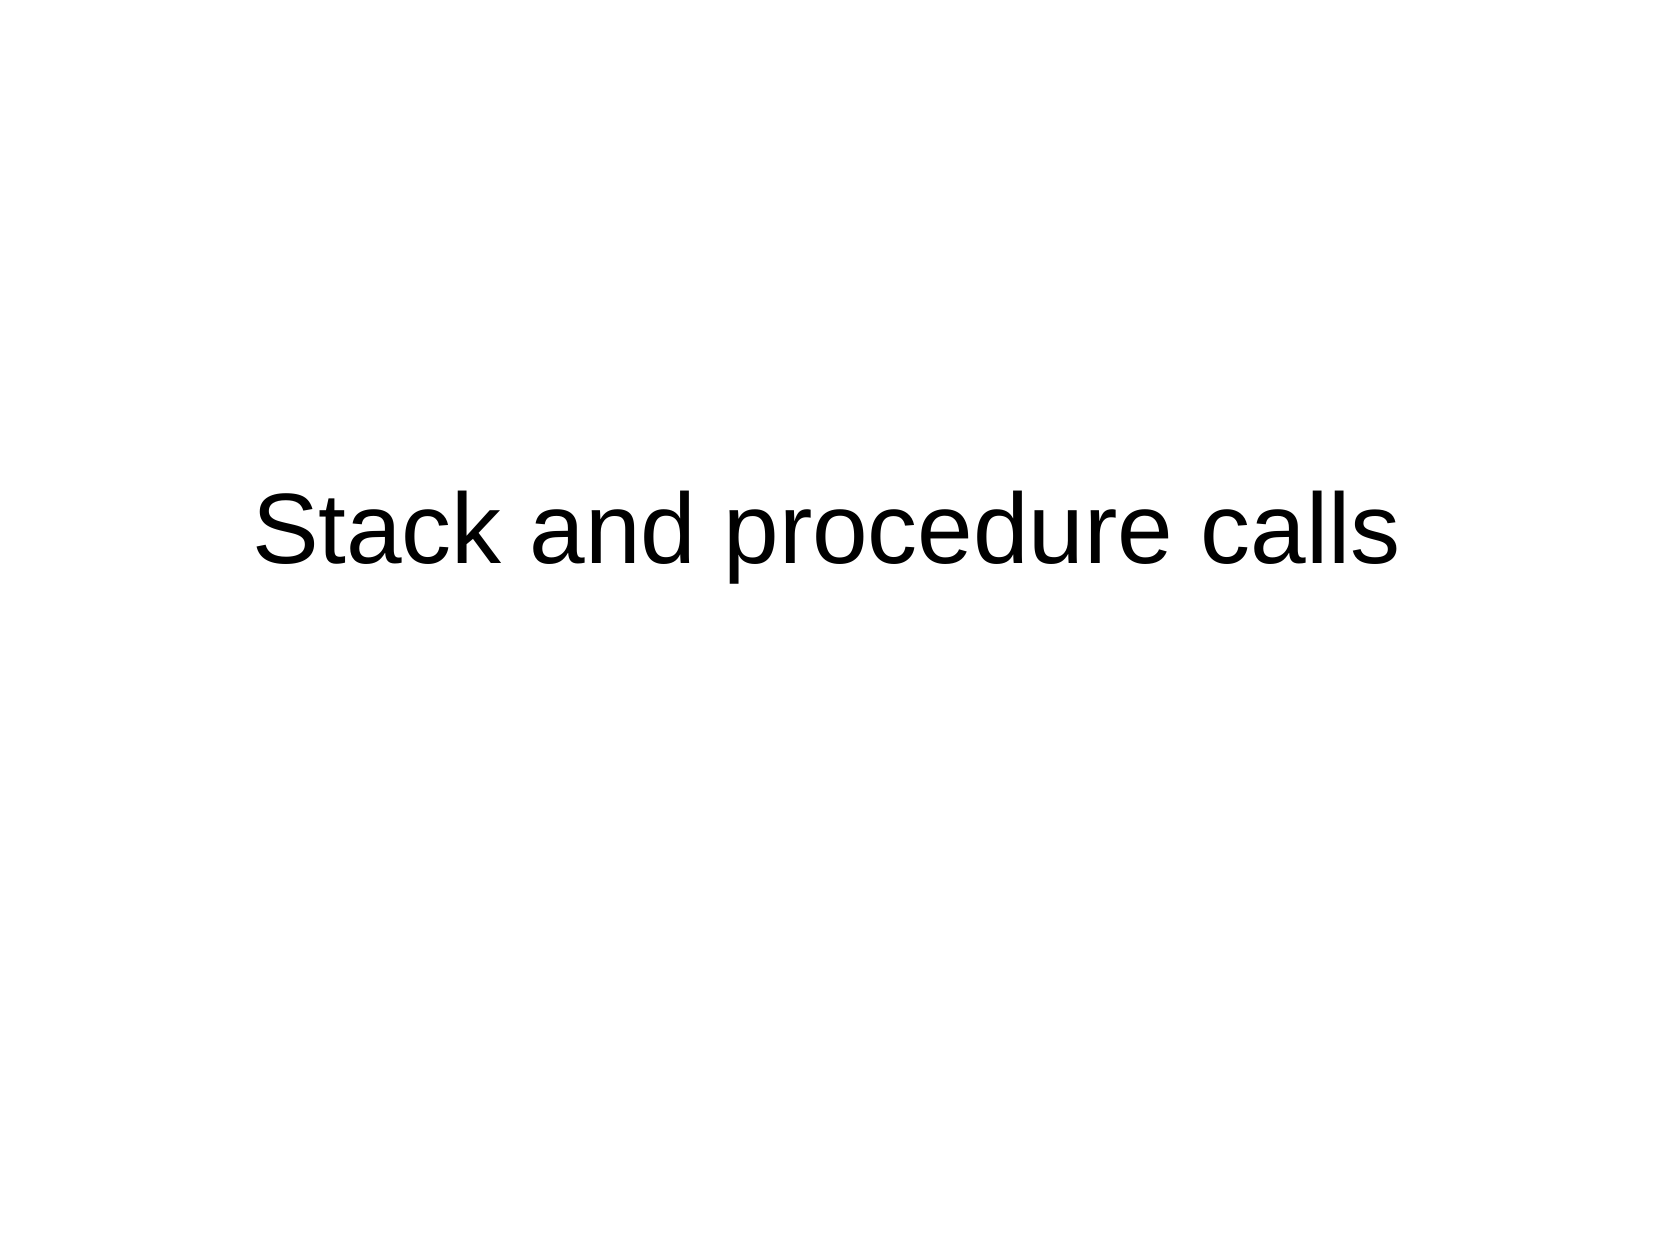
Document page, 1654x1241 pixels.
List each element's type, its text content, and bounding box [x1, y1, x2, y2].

subtitle Stack and procedure calls [82, 49, 1571, 1010]
